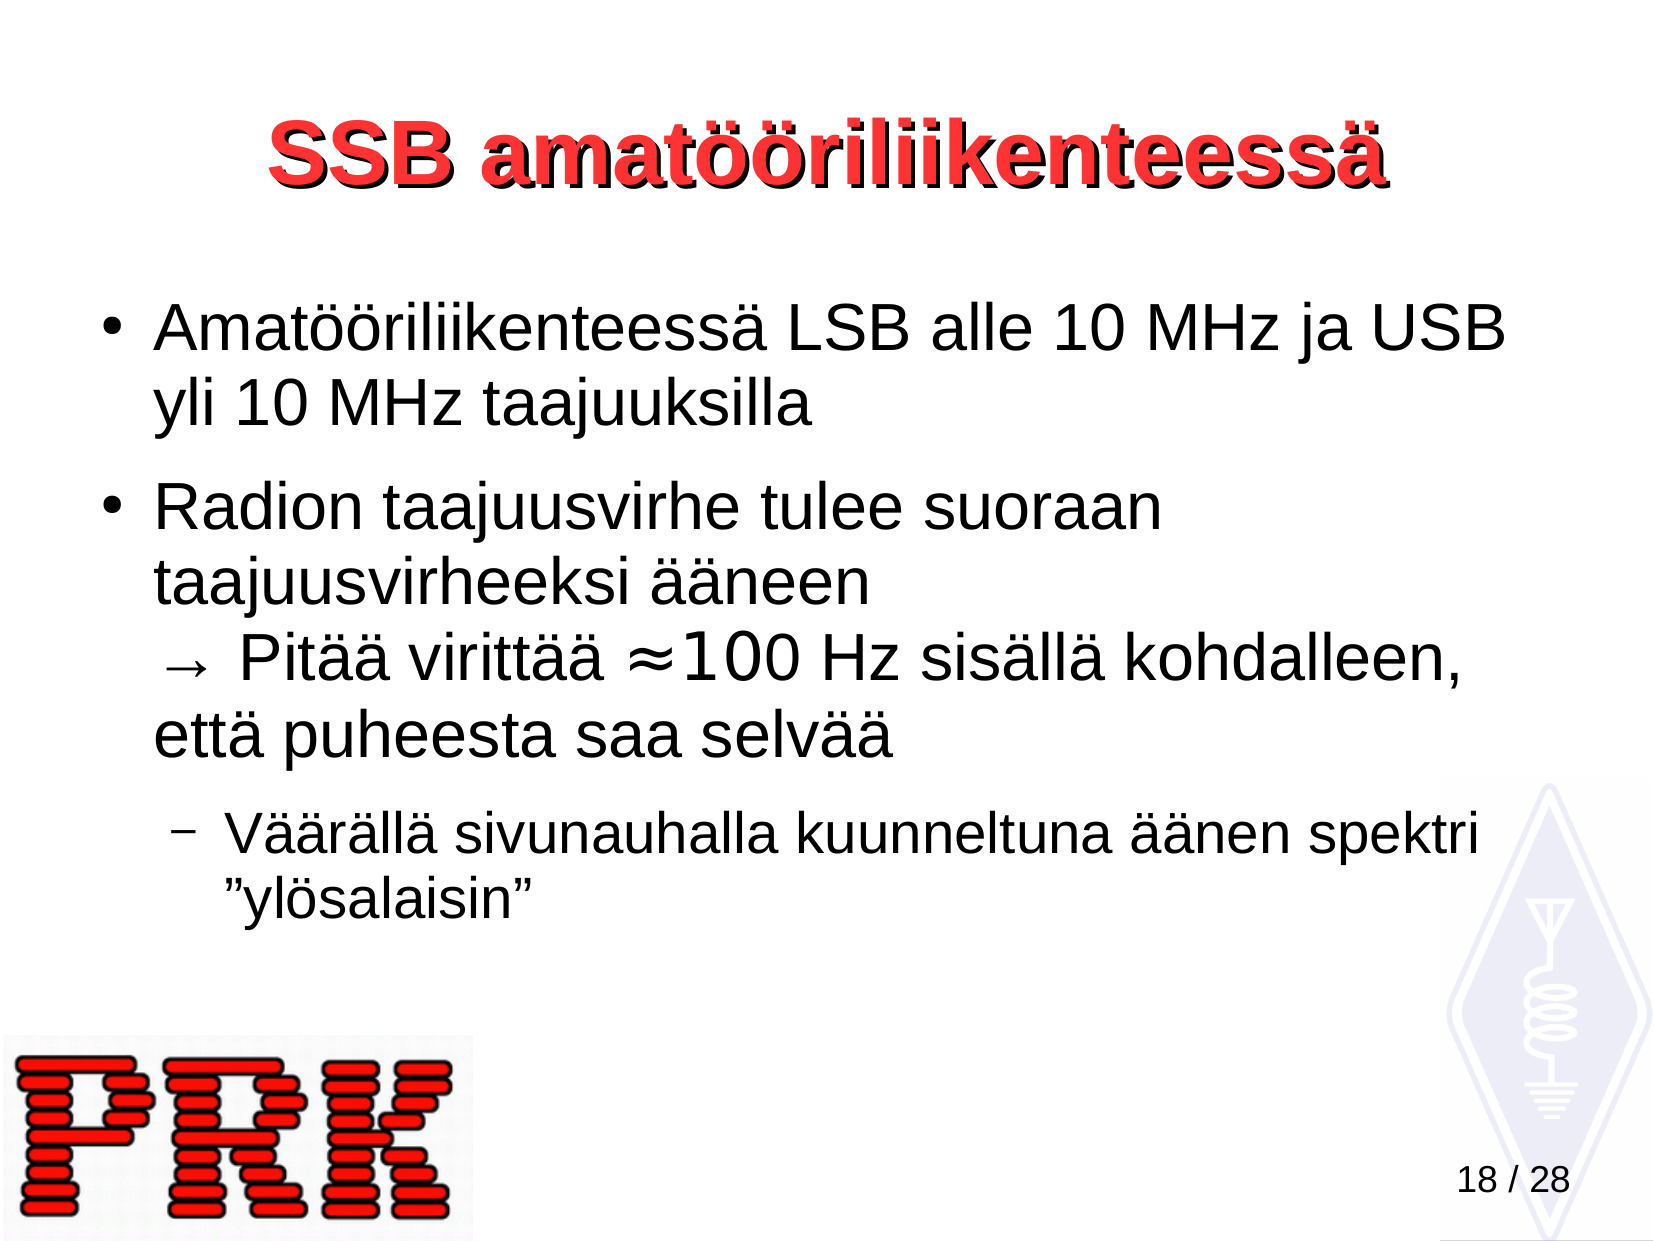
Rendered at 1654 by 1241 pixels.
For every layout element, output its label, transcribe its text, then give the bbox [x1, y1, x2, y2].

picture [1440, 777, 1654, 1241]
picture [3, 1035, 473, 1241]
list Amatööriliikenteessä LSB alle 10 MHz ja USB yli 10 MHz taajuuksilla Radion taajuusvirhe tulee suoraan taajuusvirheeksi ääneen → Pitää virittää ≈100 Hz sisällä kohdalleen, että puheesta saa selvää Väärällä sivunauhalla kuunneltuna äänen spektri ”ylösalaisin” [82, 290, 1571, 1010]
title SSB amatööriliikenteessä [82, 49, 1571, 257]
